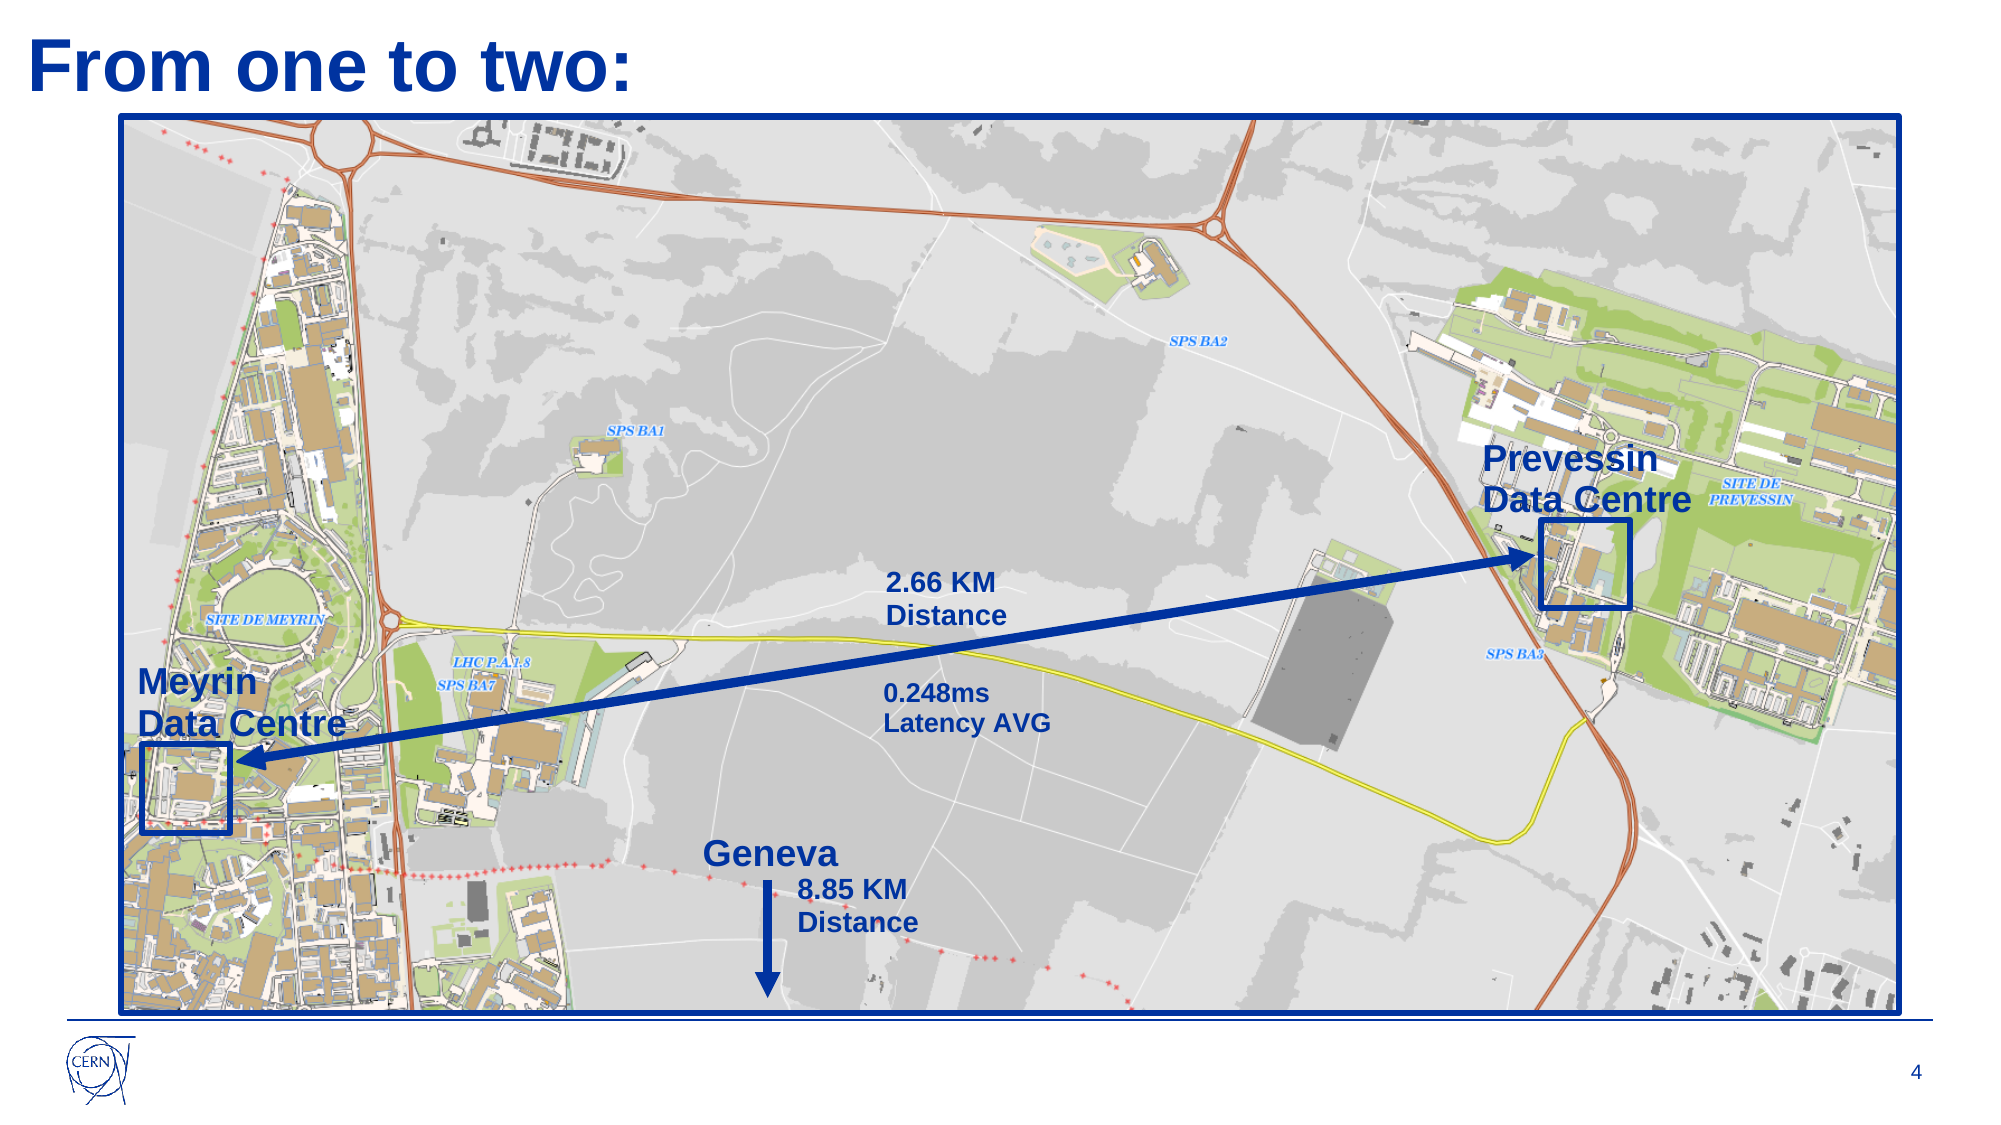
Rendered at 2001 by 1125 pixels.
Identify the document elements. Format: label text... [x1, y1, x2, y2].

text_box 2.66 KM Distance [885, 566, 1123, 632]
text_box 0.248ms Latency AVG [883, 677, 1123, 739]
text_box Geneva [702, 832, 939, 892]
picture [124, 119, 1896, 1010]
text_box 8.85 KM Distance [797, 873, 1034, 939]
text_box Meyrin Data Centre [137, 660, 374, 745]
picture [66, 1036, 149, 1106]
text_box Prevessin Data Centre [1482, 437, 1758, 522]
text_box From one to two: [27, 23, 1145, 113]
text_box 4 [1910, 1060, 1932, 1086]
